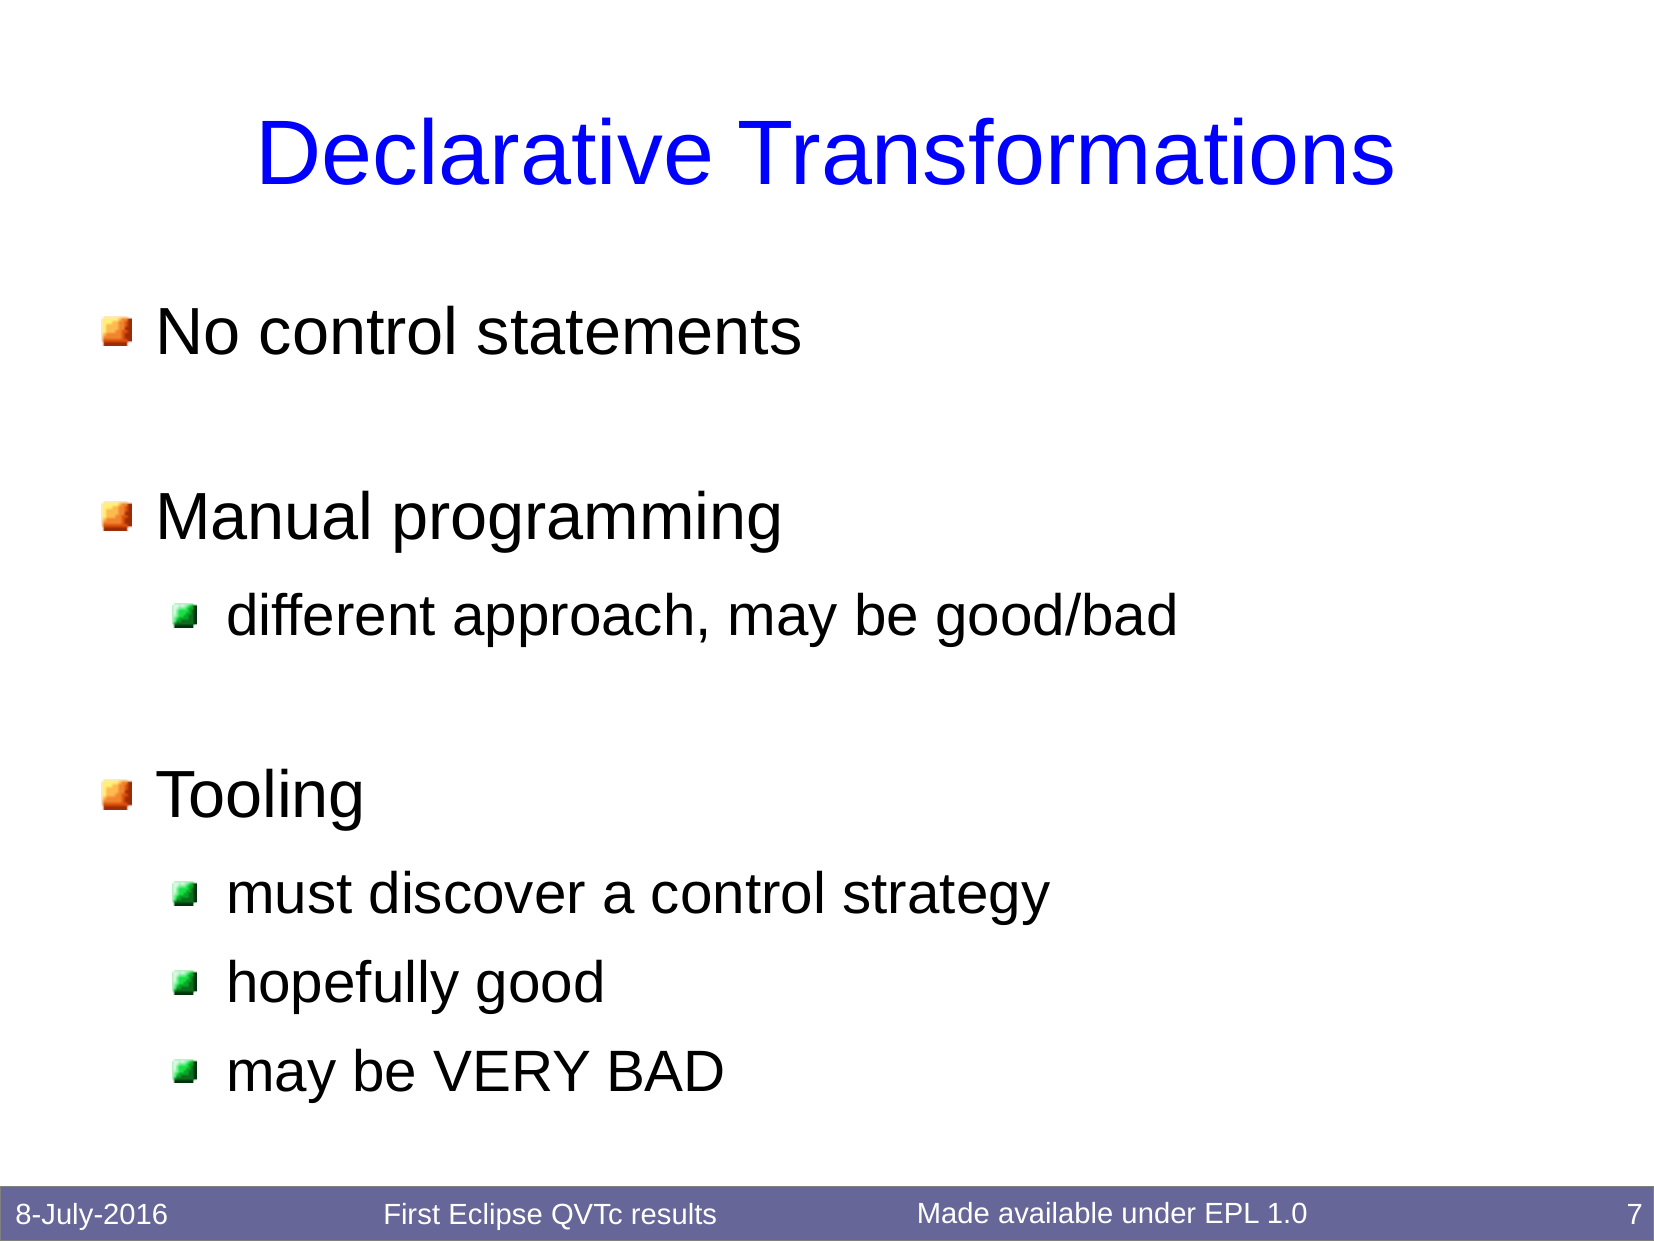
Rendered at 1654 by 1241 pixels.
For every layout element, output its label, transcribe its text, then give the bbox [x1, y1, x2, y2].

title Declarative Transformations [82, 49, 1571, 257]
list No control statements Manual programming different approach, may be good/bad Tooling must discover a control strategy hopefully good may be VERY BAD [84, 293, 1573, 1201]
